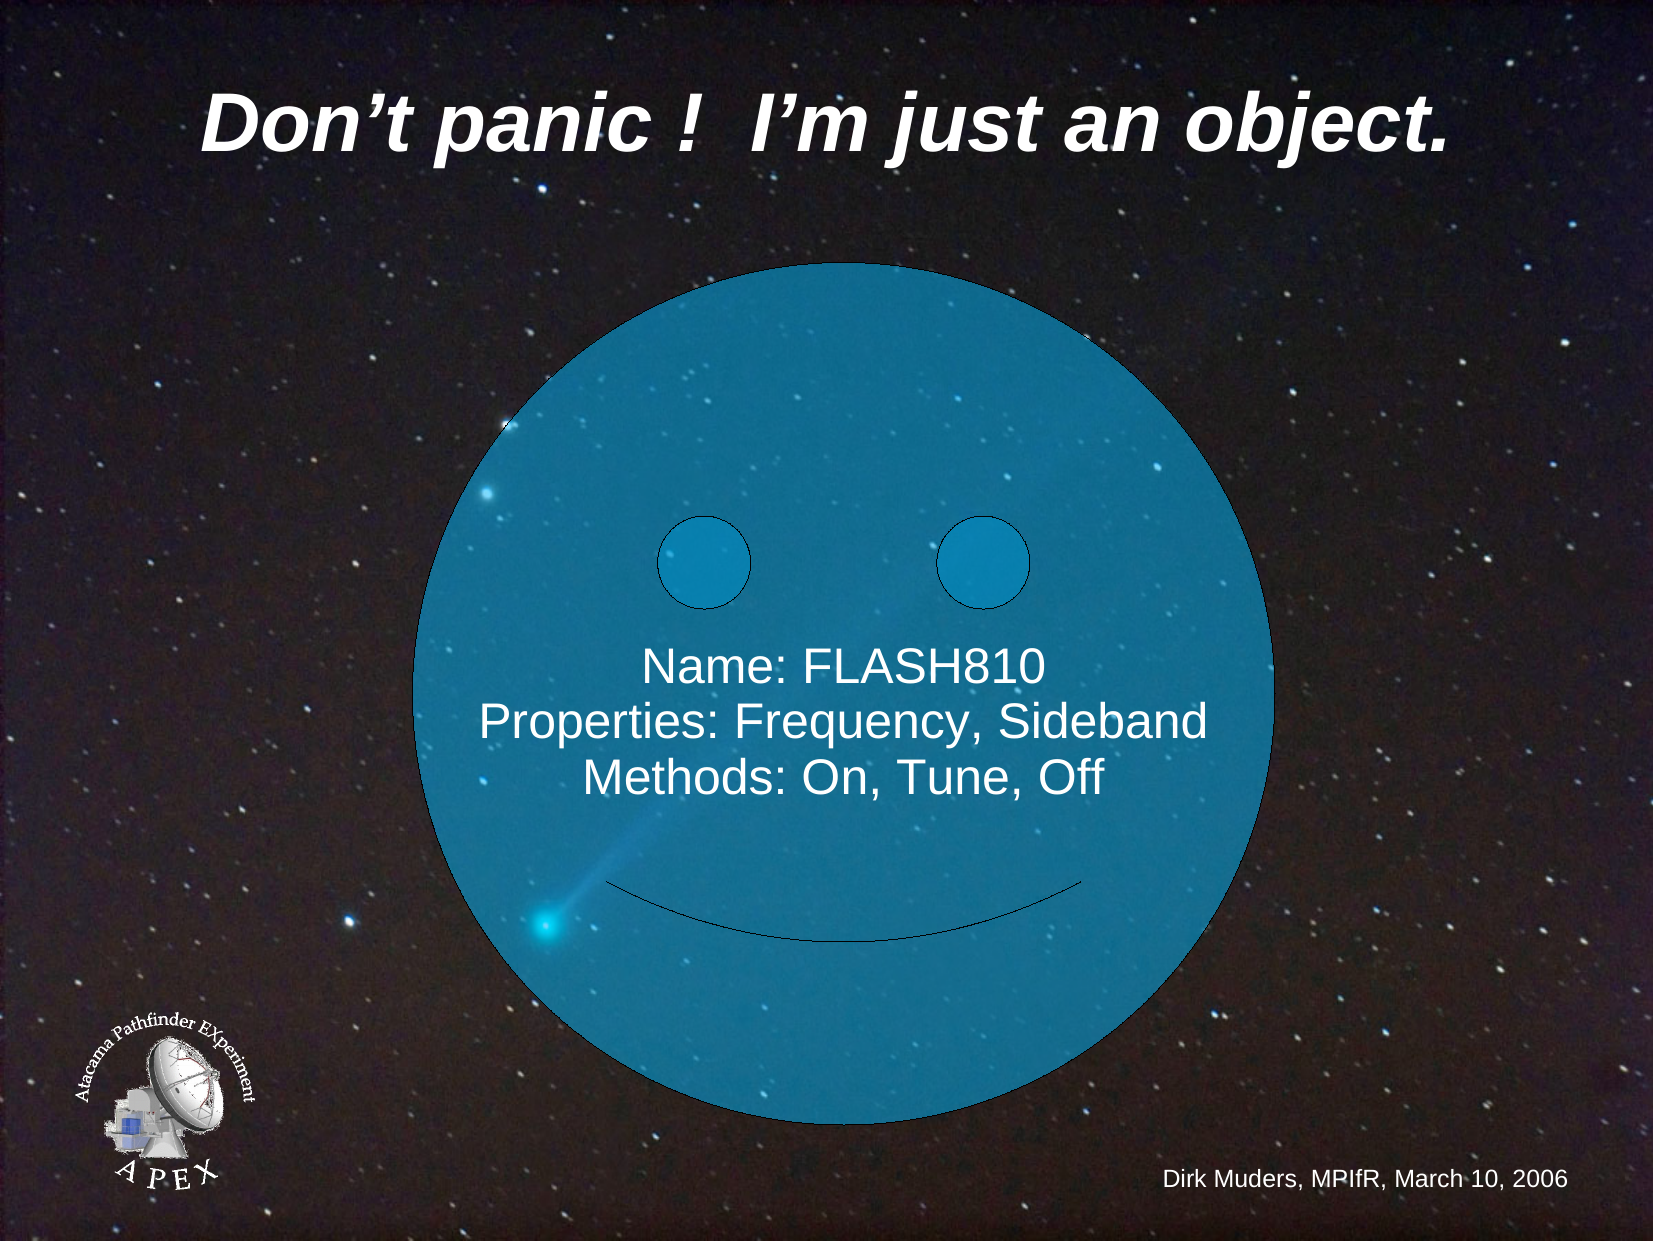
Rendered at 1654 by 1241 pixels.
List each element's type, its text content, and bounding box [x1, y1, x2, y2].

picture [0, 0, 1653, 1241]
title Don’t panic ! I’m just an object. [121, 19, 1534, 227]
text_box Name: FLASH810 Properties: Frequency, Sideband Methods: On, Tune, Off [412, 262, 1276, 1126]
